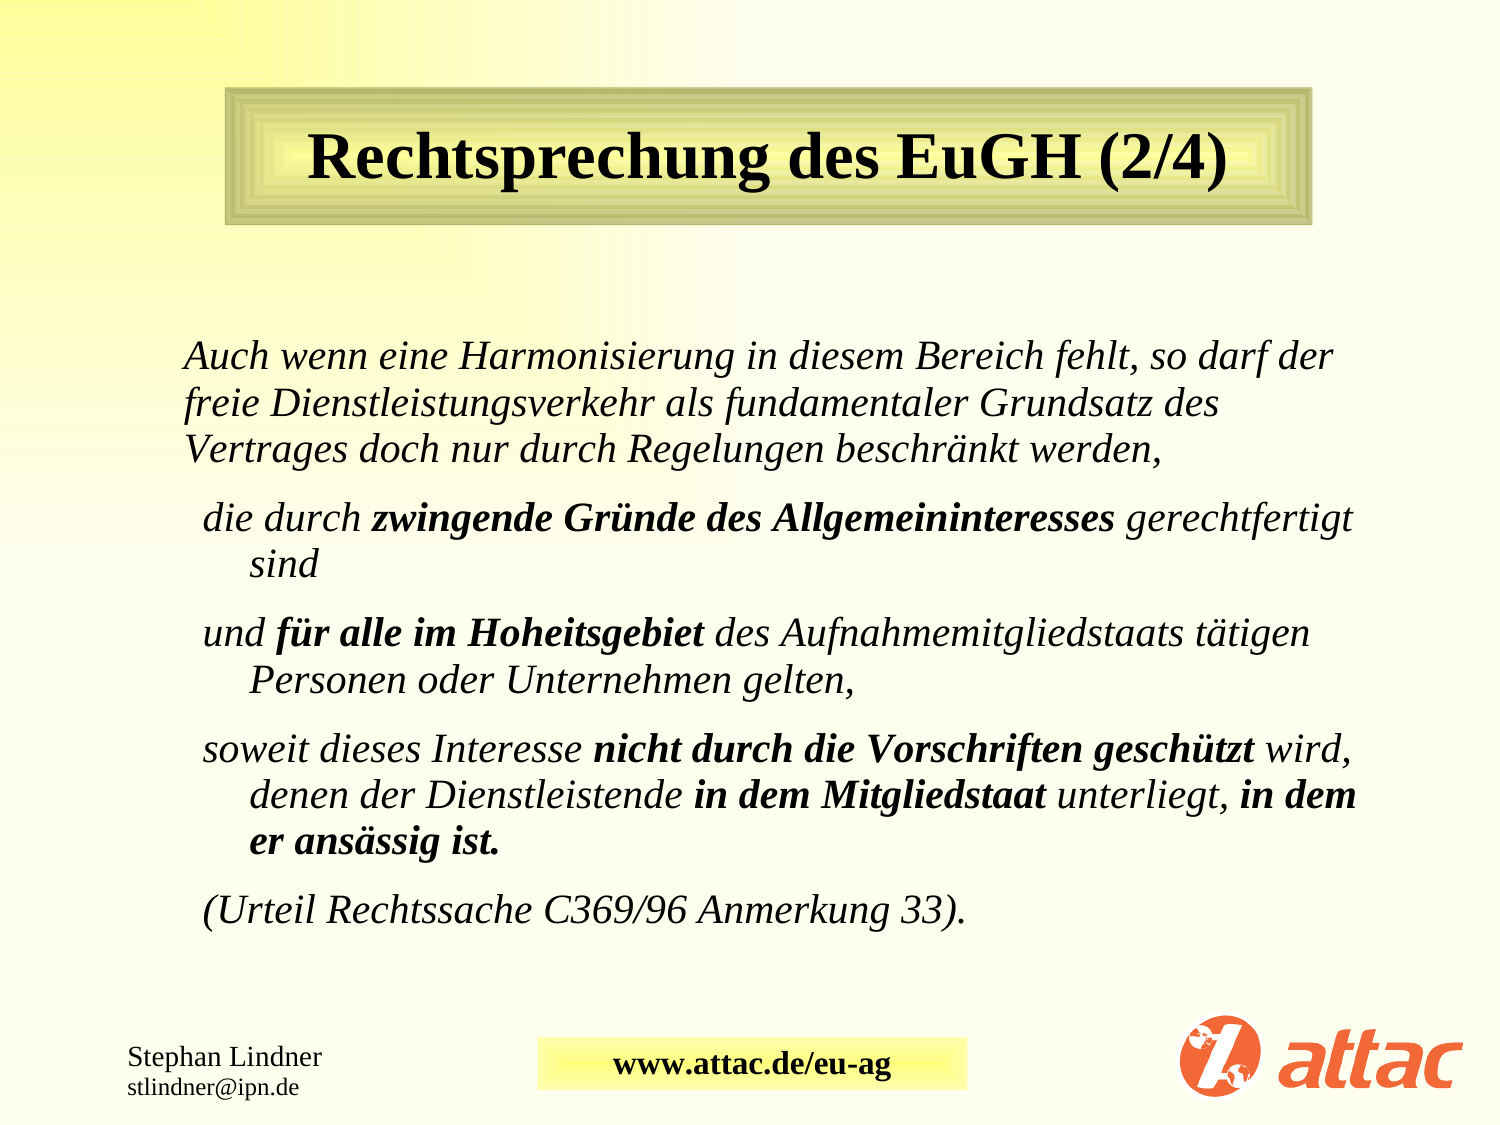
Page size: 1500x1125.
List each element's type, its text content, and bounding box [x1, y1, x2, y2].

list Auch wenn eine Harmonisierung in diesem Bereich fehlt, so darf der freie Dienstleistungsverkehr als fundamentaler Grundsatz des Vertrages doch nur durch Regelungen beschränkt werden, die durch zwingende Gründe des Allgemeininteresses gerechtfertigt sind und für alle im Hoheitsgebiet des Aufnahmemitgliedstaats tätigen Personen oder Unternehmen gelten, soweit dieses Interesse nicht durch die Vorschriften geschützt wird, denen der Dienstleistende in dem Mitgliedstaat unterliegt, in dem er ansässig ist. (Urteil Rechtssache C369/96 Anmerkung 33). [112, 324, 1388, 1001]
picture [1175, 1012, 1463, 1101]
text_box www.attac.de/eu-ag [537, 1037, 968, 1090]
text_box Stephan Lindner stlindner@ipn.de [112, 1032, 338, 1109]
title Rechtsprechung des EuGH (2/4) [224, 87, 1313, 226]
